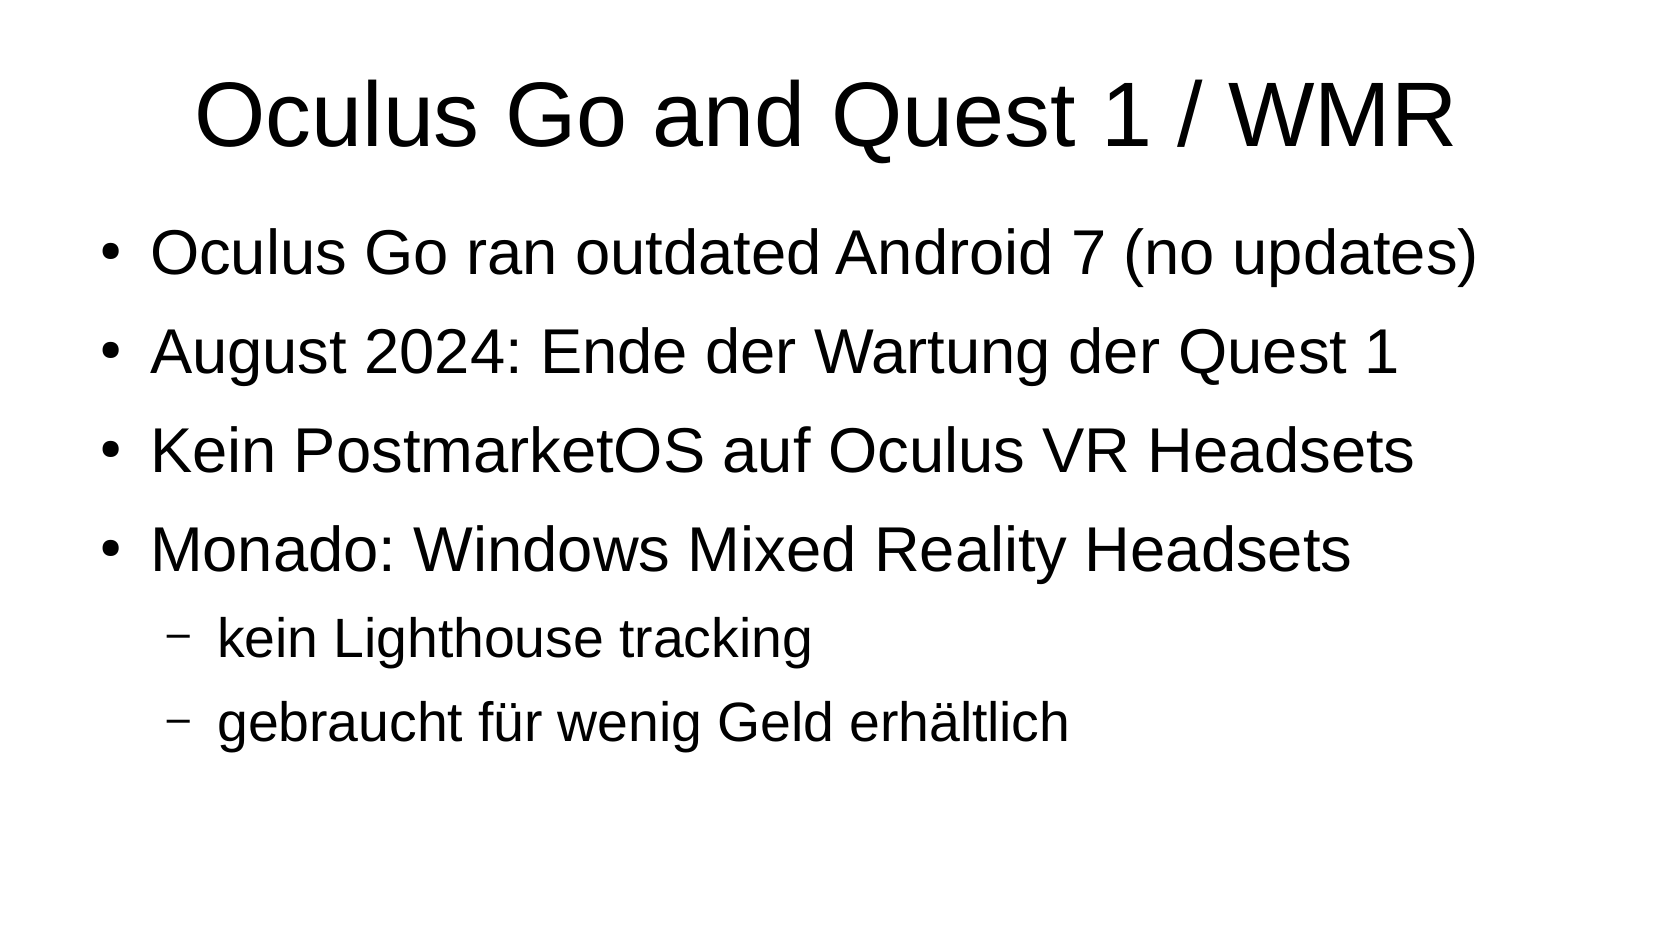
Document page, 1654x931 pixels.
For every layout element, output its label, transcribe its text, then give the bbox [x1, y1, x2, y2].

title Oculus Go and Quest 1 / WMR [82, 37, 1571, 193]
list Oculus Go ran outdated Android 7 (no updates) August 2024: Ende der Wartung der Quest 1 Kein PostmarketOS auf Oculus VR Headsets Monado: Windows Mixed Reality Headsets kein Lighthouse tracking gebraucht für wenig Geld erhältlich [82, 217, 1571, 758]
